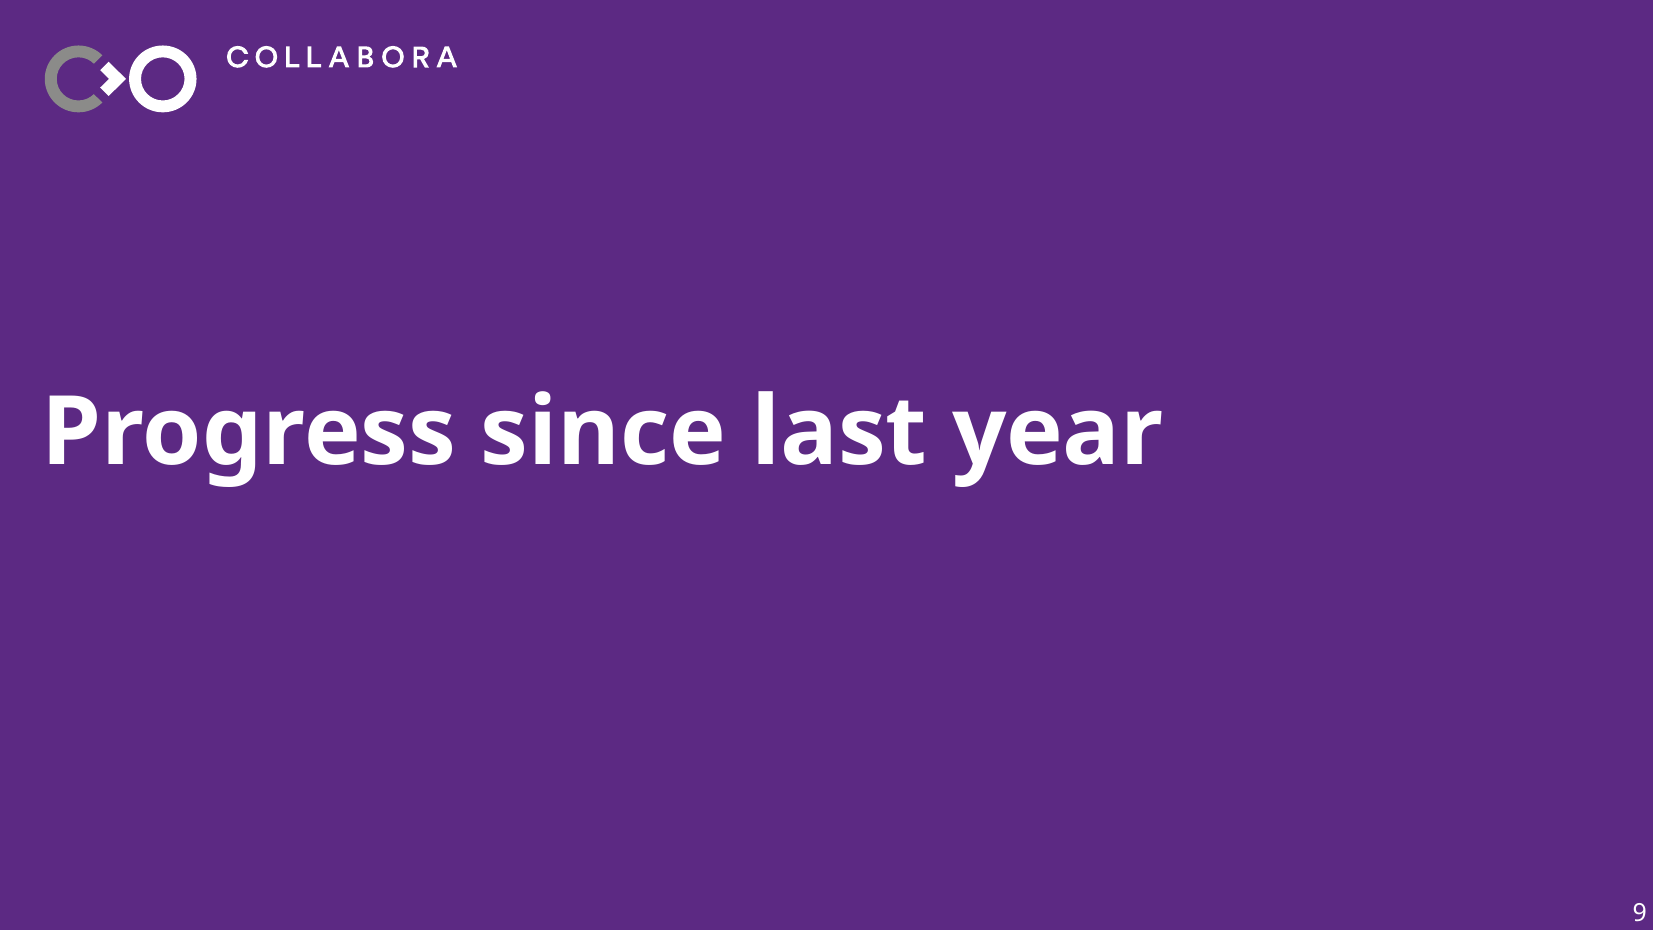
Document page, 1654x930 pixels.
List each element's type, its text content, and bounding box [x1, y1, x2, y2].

title Progress since last year [41, 315, 1529, 541]
